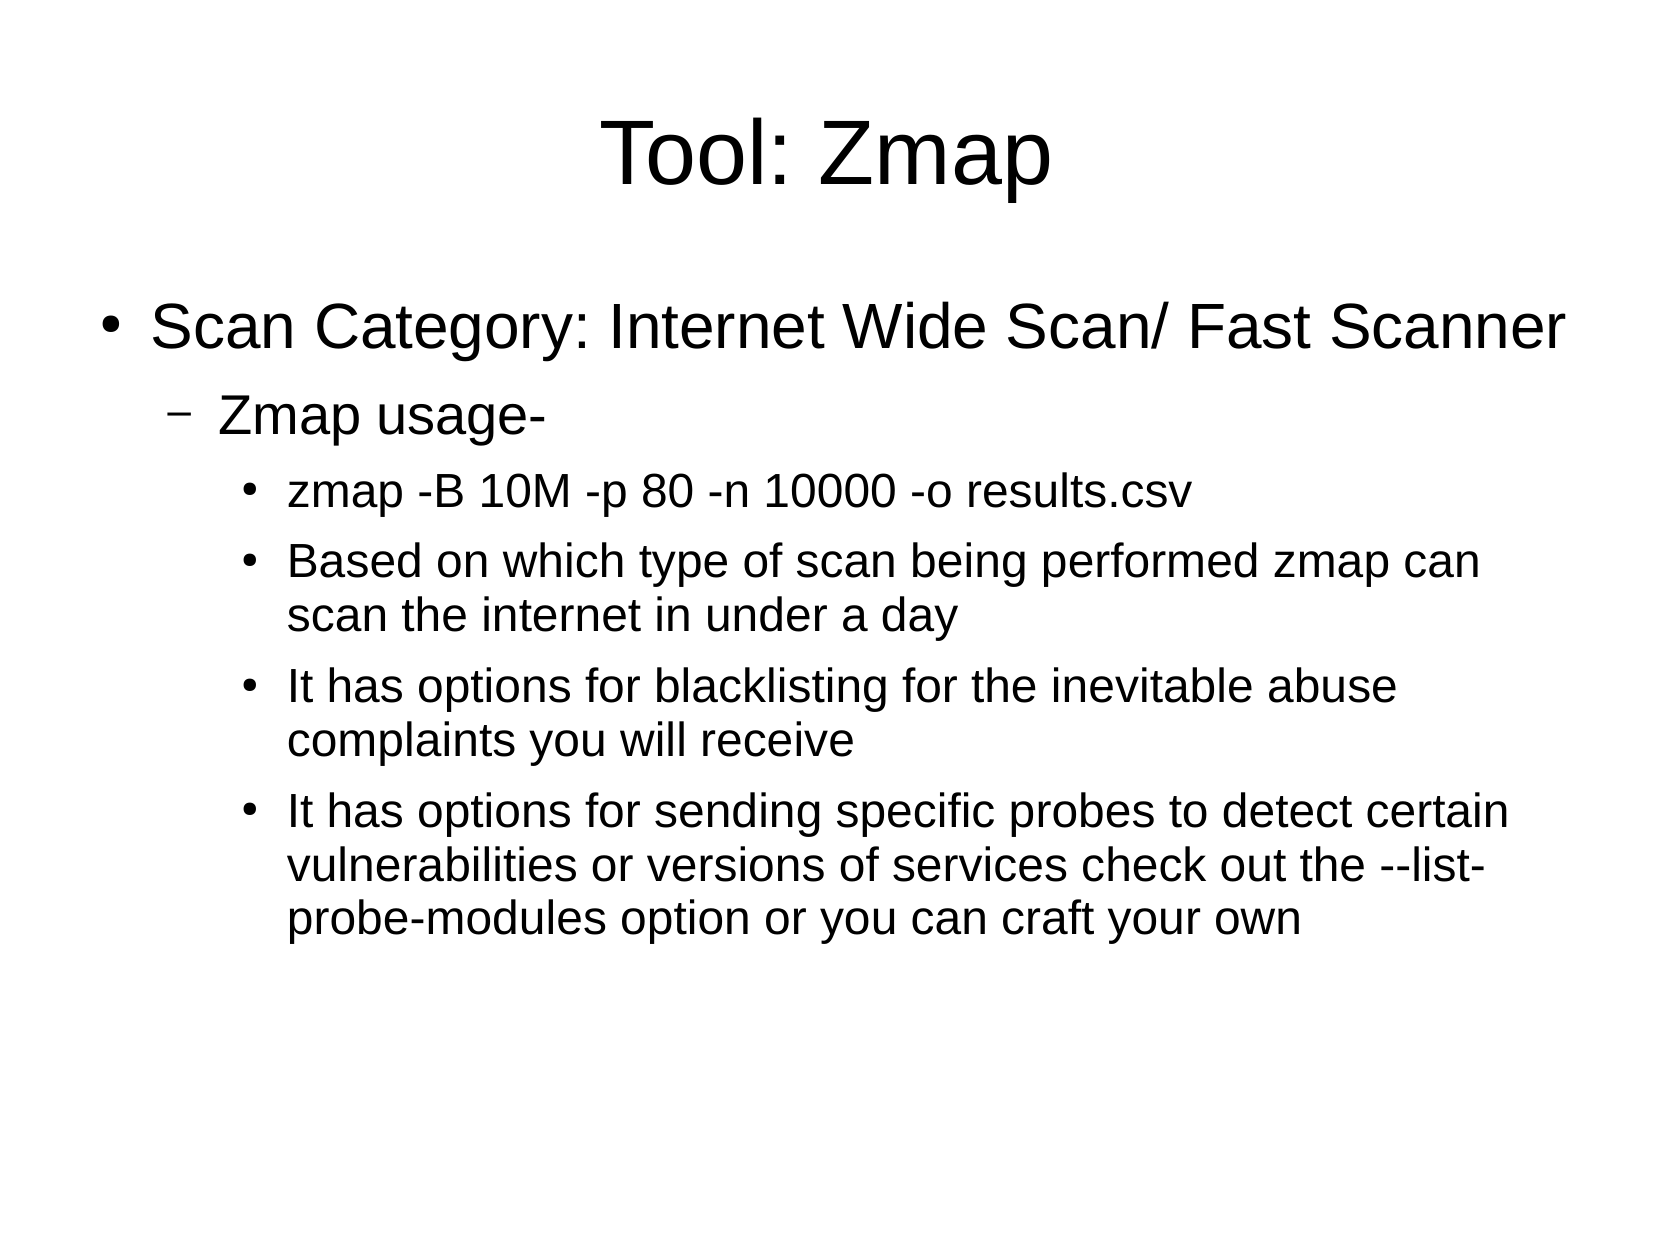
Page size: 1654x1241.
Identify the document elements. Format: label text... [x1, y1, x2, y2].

list Scan Category: Internet Wide Scan/ Fast Scanner Zmap usage- zmap -B 10M -p 80 -n 10000 -o results.csv Based on which type of scan being performed zmap can scan the internet in under a day It has options for blacklisting for the inevitable abuse complaints you will receive It has options for sending specific probes to detect certain vulnerabilities or versions of services check out the --list-probe-modules option or you can craft your own [82, 290, 1571, 1010]
title Tool: Zmap [82, 49, 1571, 257]
